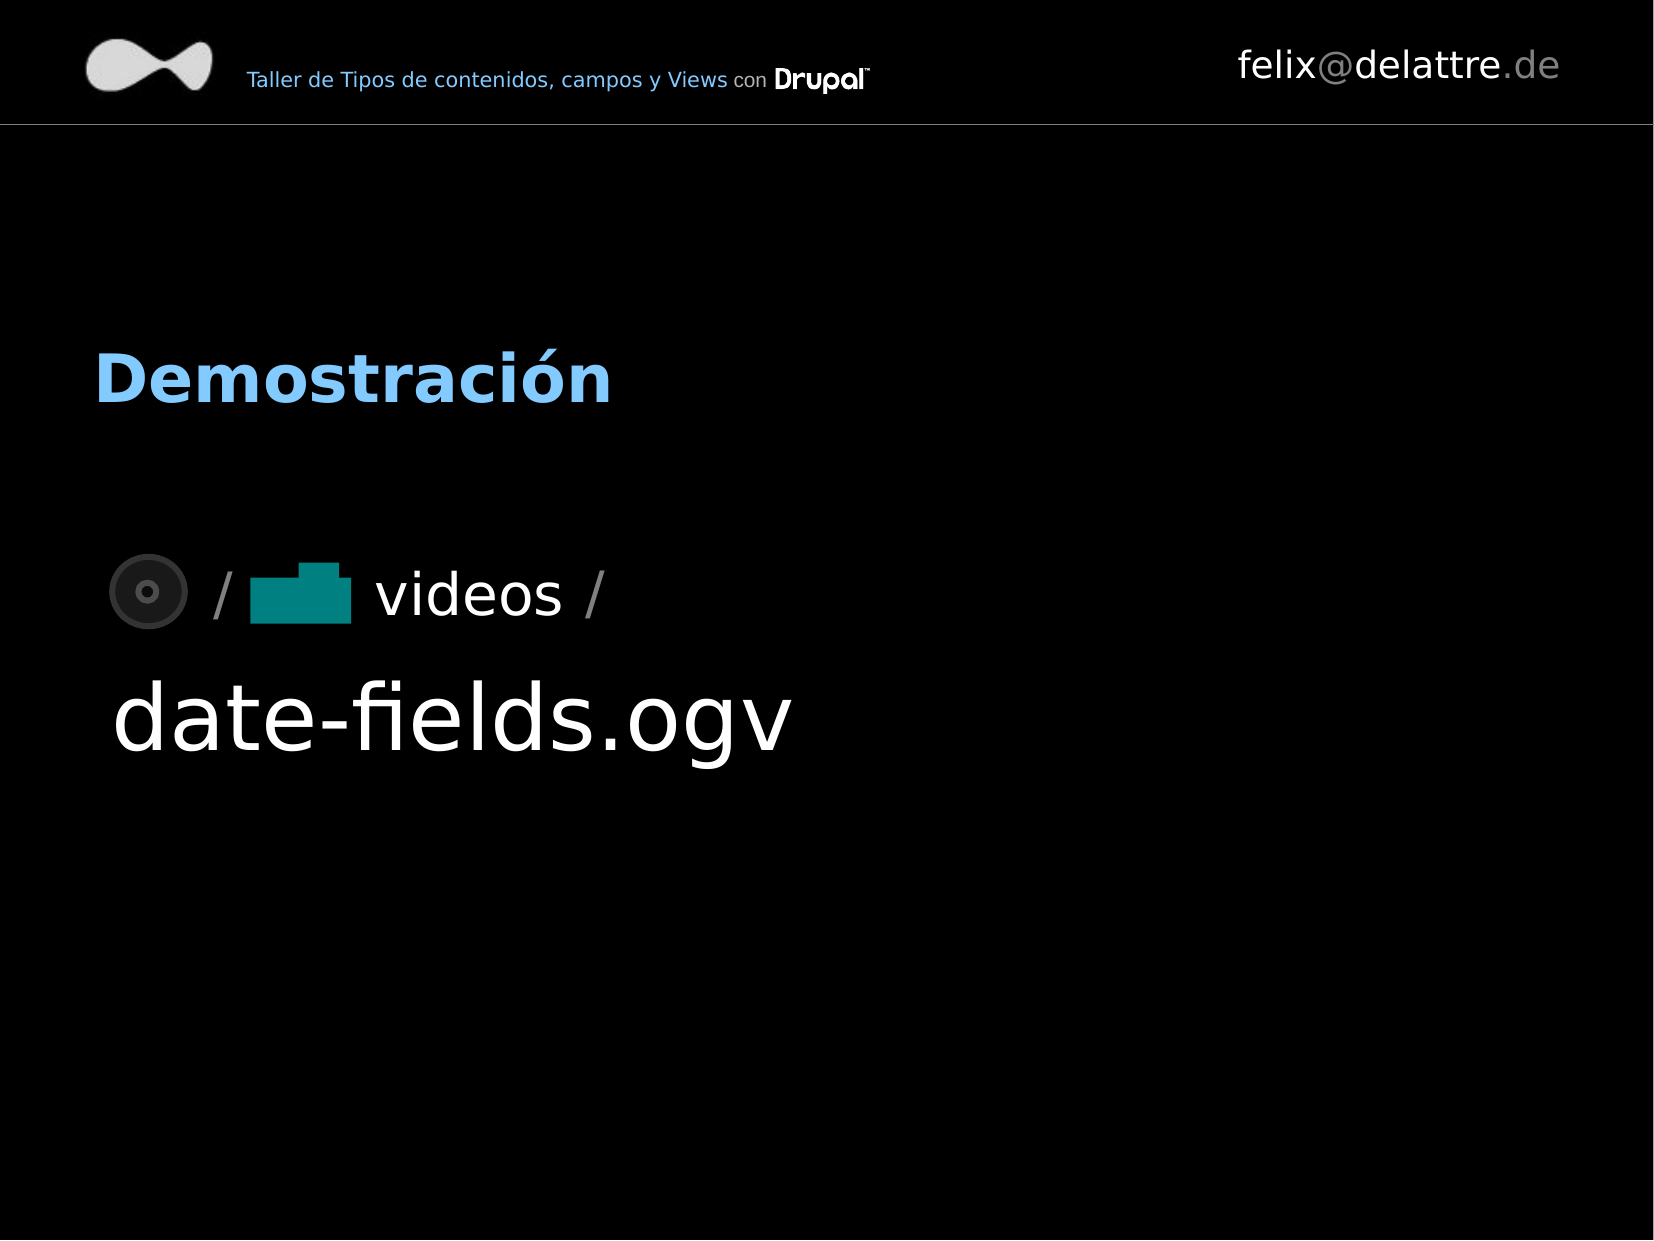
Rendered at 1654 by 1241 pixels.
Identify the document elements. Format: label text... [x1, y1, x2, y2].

text_box [112, 556, 185, 627]
text_box Demostración [78, 333, 653, 427]
text_box / [198, 552, 249, 636]
picture [62, 31, 229, 104]
text_box / [570, 552, 620, 636]
text_box date-fields.ogv [87, 648, 820, 789]
text_box [250, 562, 351, 624]
text_box videos [351, 544, 589, 646]
